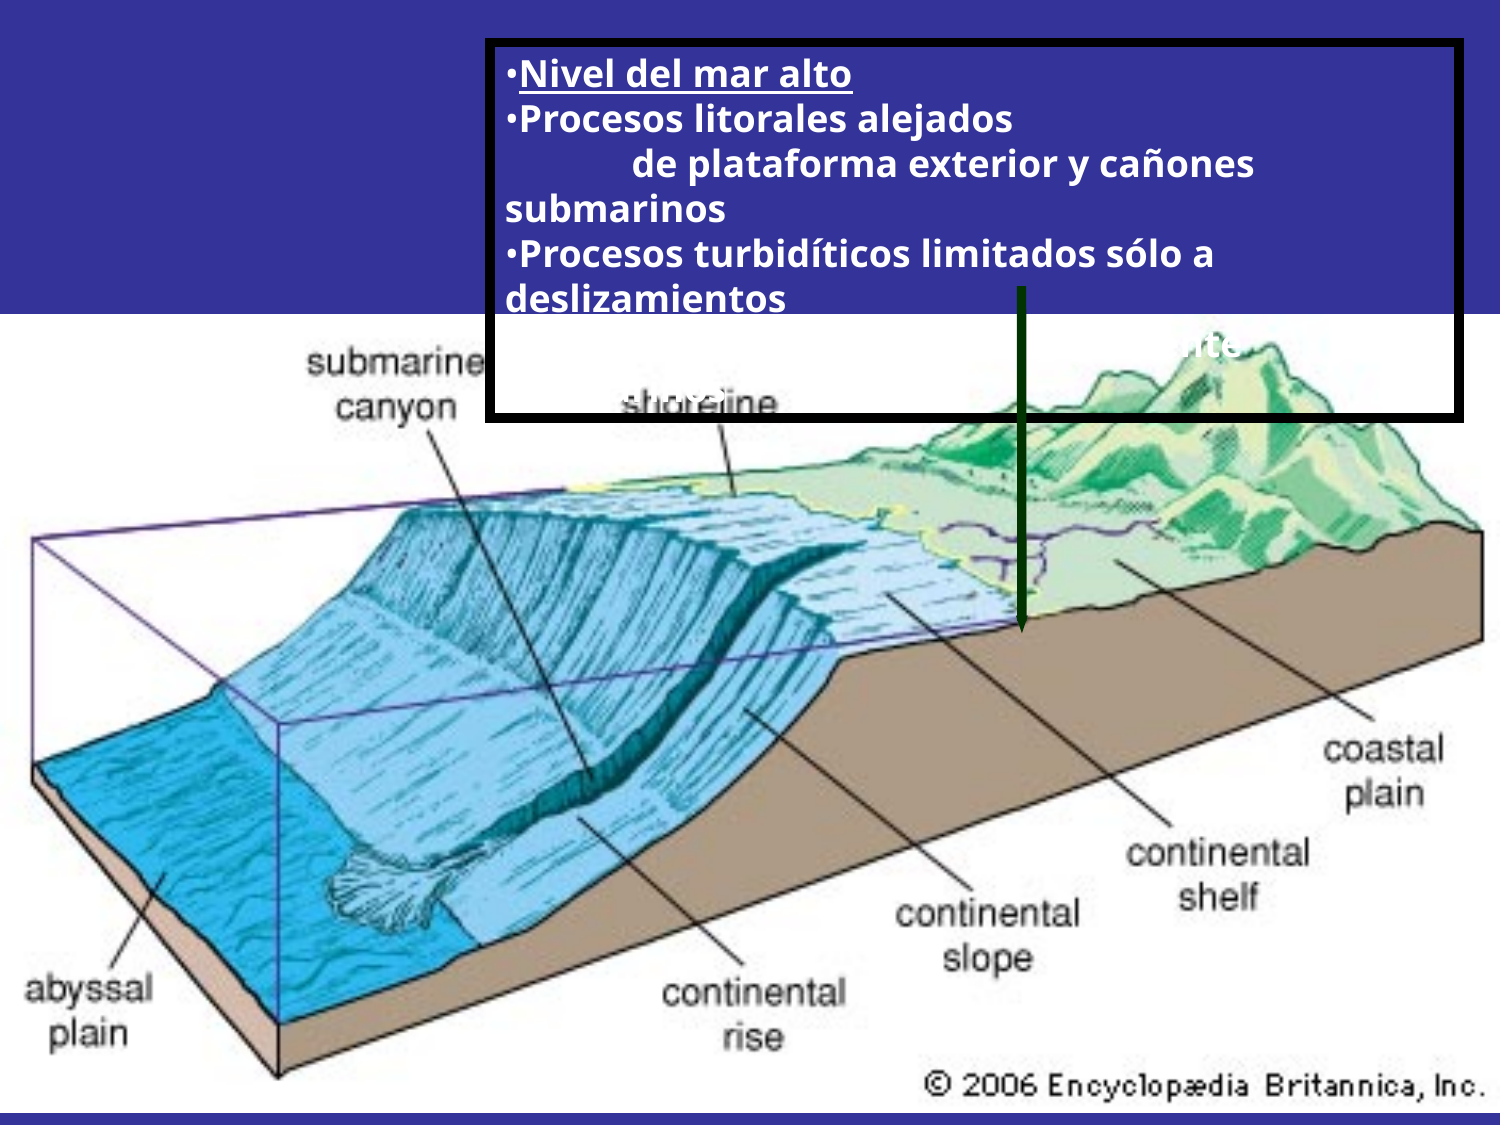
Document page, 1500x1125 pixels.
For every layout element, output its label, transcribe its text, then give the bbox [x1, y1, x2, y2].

text_box Nivel del mar alto Procesos litorales alejados de plataforma exterior y cañones submarinos Procesos turbidíticos limitados sólo a deslizamientos u otros procesos exclusivamente submarinos [490, 42, 1459, 419]
picture [0, 314, 1500, 1113]
